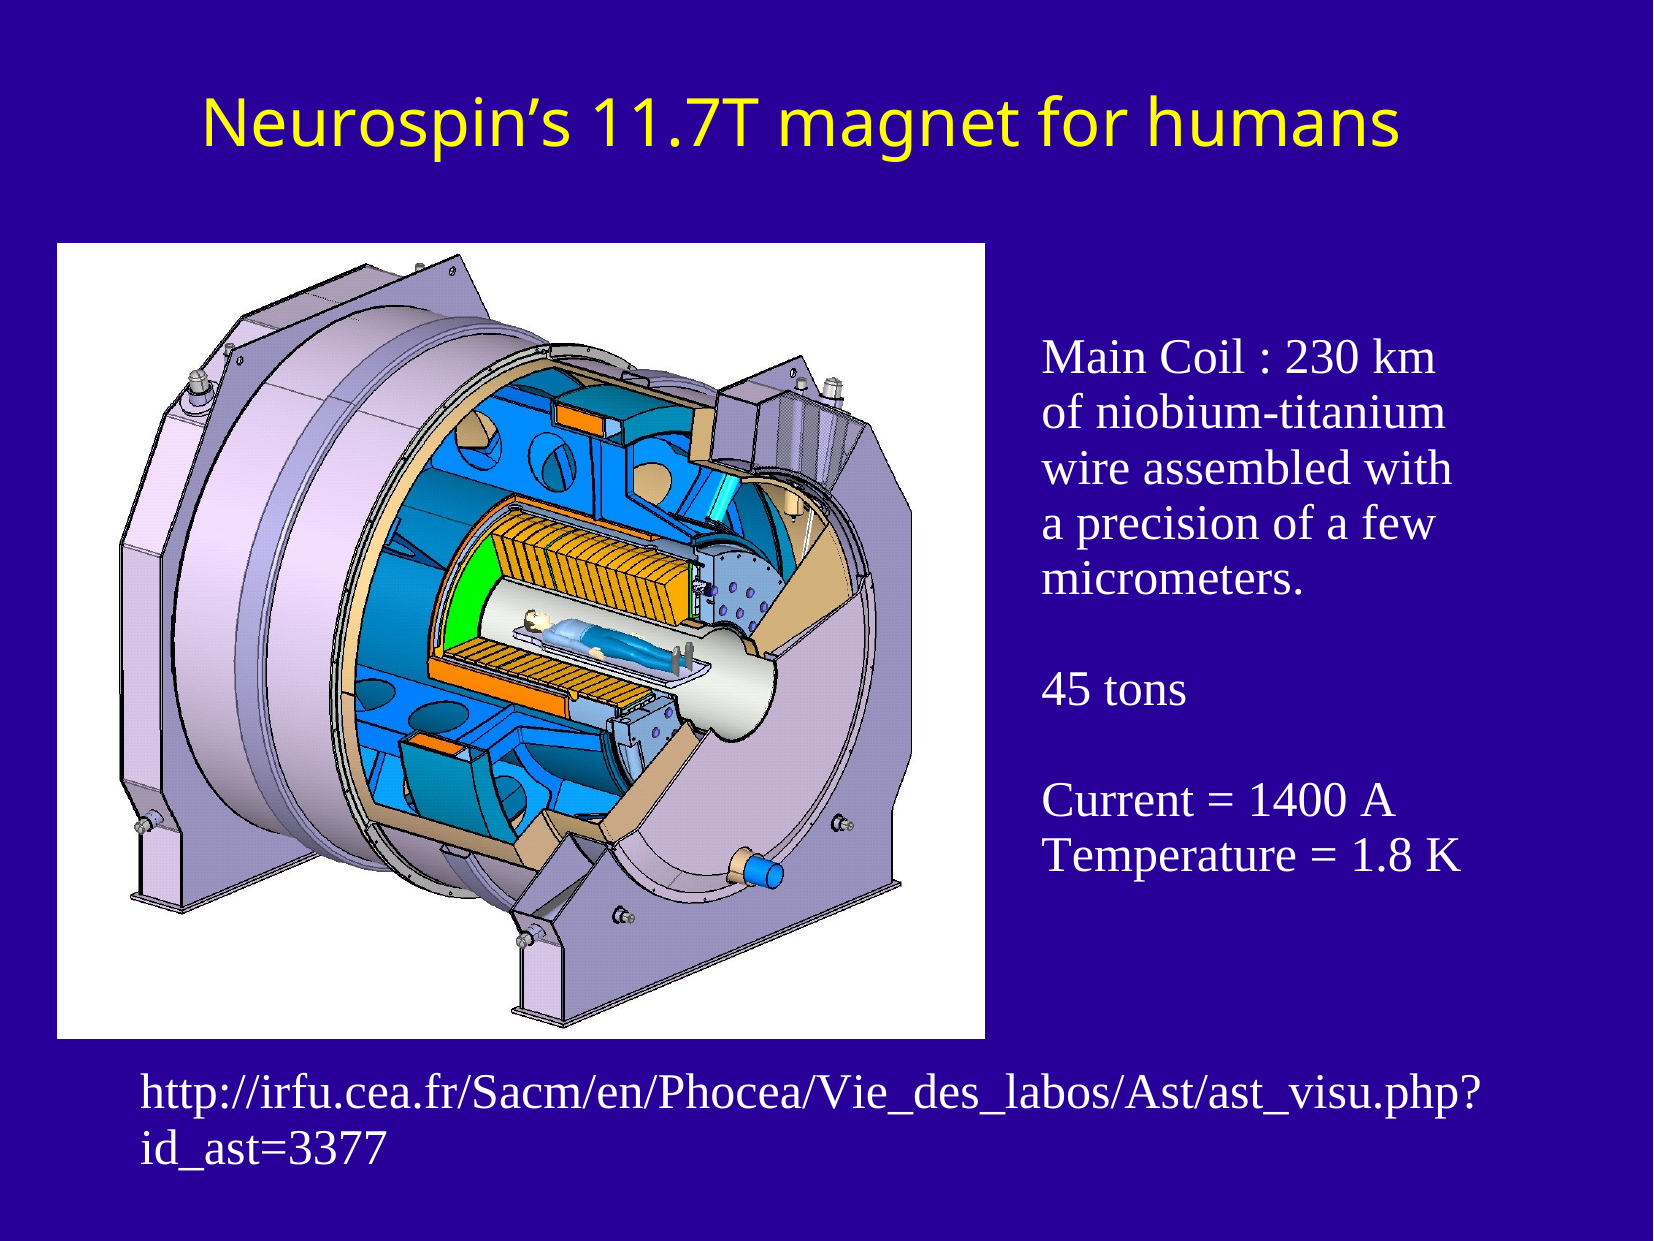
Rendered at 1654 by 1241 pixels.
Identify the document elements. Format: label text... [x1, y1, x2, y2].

title Neurospin’s 11.7T magnet for humans [112, 17, 1525, 225]
text_box http://irfu.cea.fr/Sacm/en/Phocea/Vie_des_labos/Ast/ast_visu.php?id_ast=3377 [140, 1064, 1559, 1175]
picture [57, 243, 985, 1039]
text_box Main Coil : 230 km of niobium-titanium wire assembled with a precision of a few micrometers. 45 tons Current = 1400 A Temperature = 1.8 K [1041, 329, 1479, 943]
